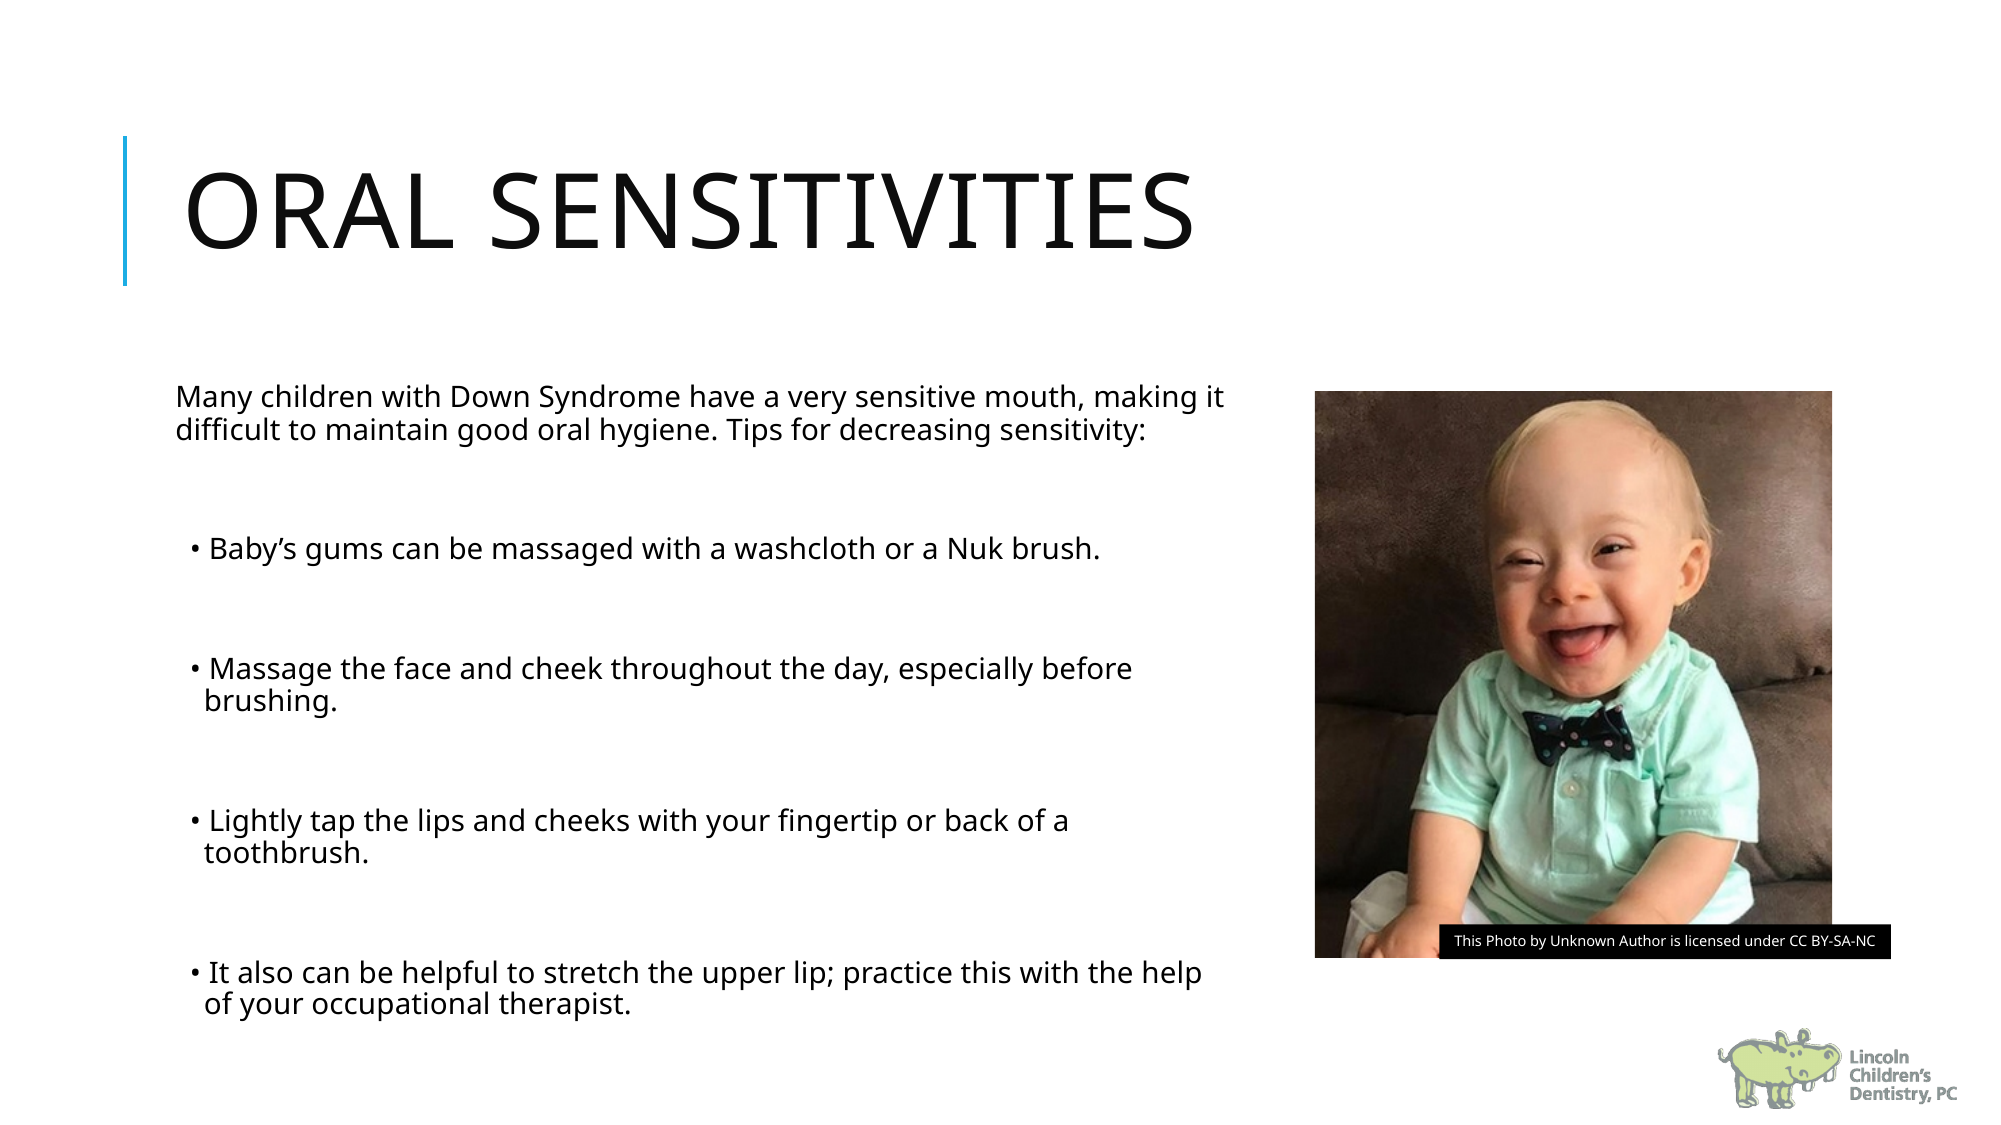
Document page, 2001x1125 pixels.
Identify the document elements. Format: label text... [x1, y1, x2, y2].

picture [1717, 1028, 1957, 1109]
text_box This Photo by Unknown Author is licensed under CC BY-SA-NC [1439, 924, 1833, 958]
title Oral sensitivities [168, 96, 1763, 343]
picture [1314, 391, 1833, 958]
list Many children with Down Syndrome have a very sensitive mouth, making it difficult to maintain good oral hygiene. Tips for decreasing sensitivity: • Baby’s gums can be massaged with a washcloth or a Nuk brush. • Massage the face and cheek throughout the day, especially before brushing. • Lightly tap the lips and cheeks with your fingertip or back of a toothbrush. • It also can be helpful to stretch the upper lip; practice this with the help of your occupational therapist. [168, 375, 1239, 1036]
